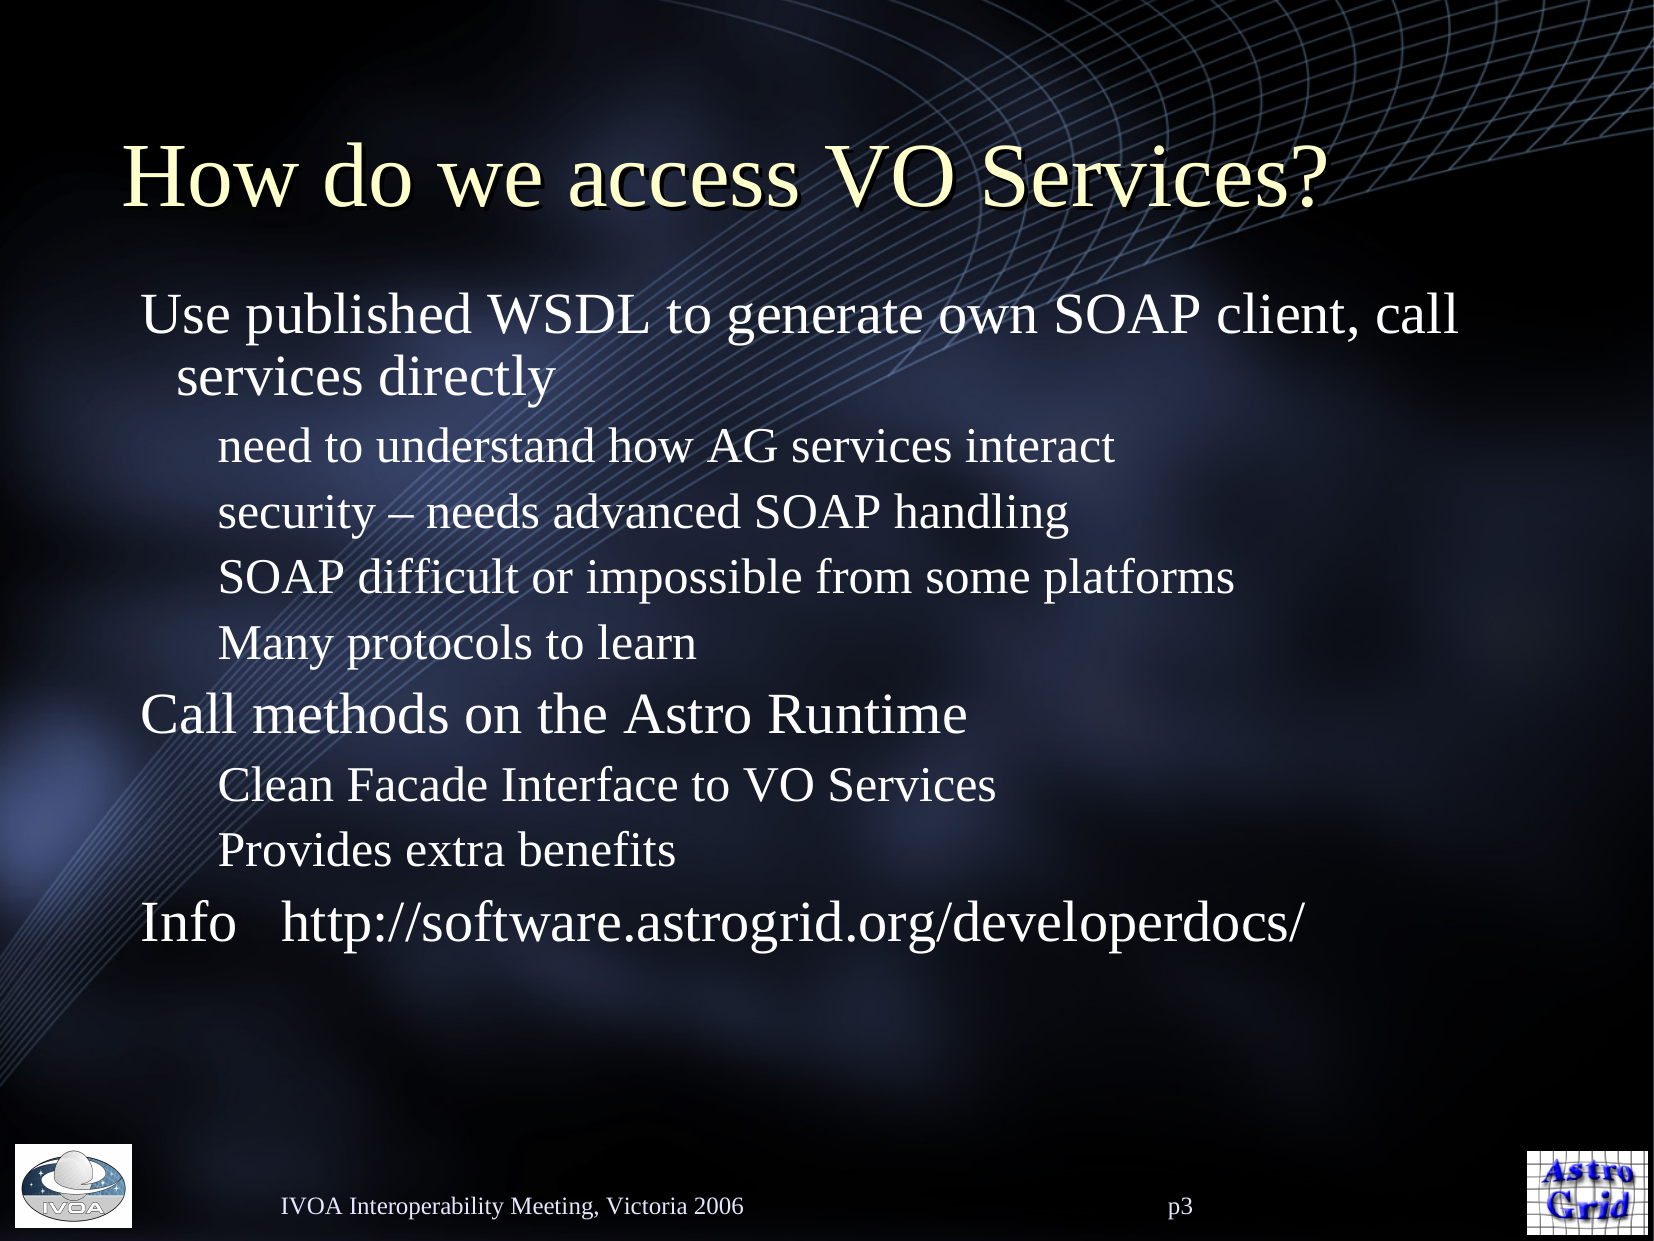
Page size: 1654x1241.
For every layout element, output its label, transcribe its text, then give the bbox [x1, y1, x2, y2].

picture [0, 0, 1654, 1241]
title How do we access VO Services? [121, 71, 1534, 279]
list Use published WSDL to generate own SOAP client, call services directly need to understand how AG services interact security – needs advanced SOAP handling SOAP difficult or impossible from some platforms Many protocols to learn Call methods on the Astro Runtime Clean Facade Interface to VO Services Provides extra benefits Info http://software.astrogrid.org/developerdocs/ [123, 283, 1535, 1065]
